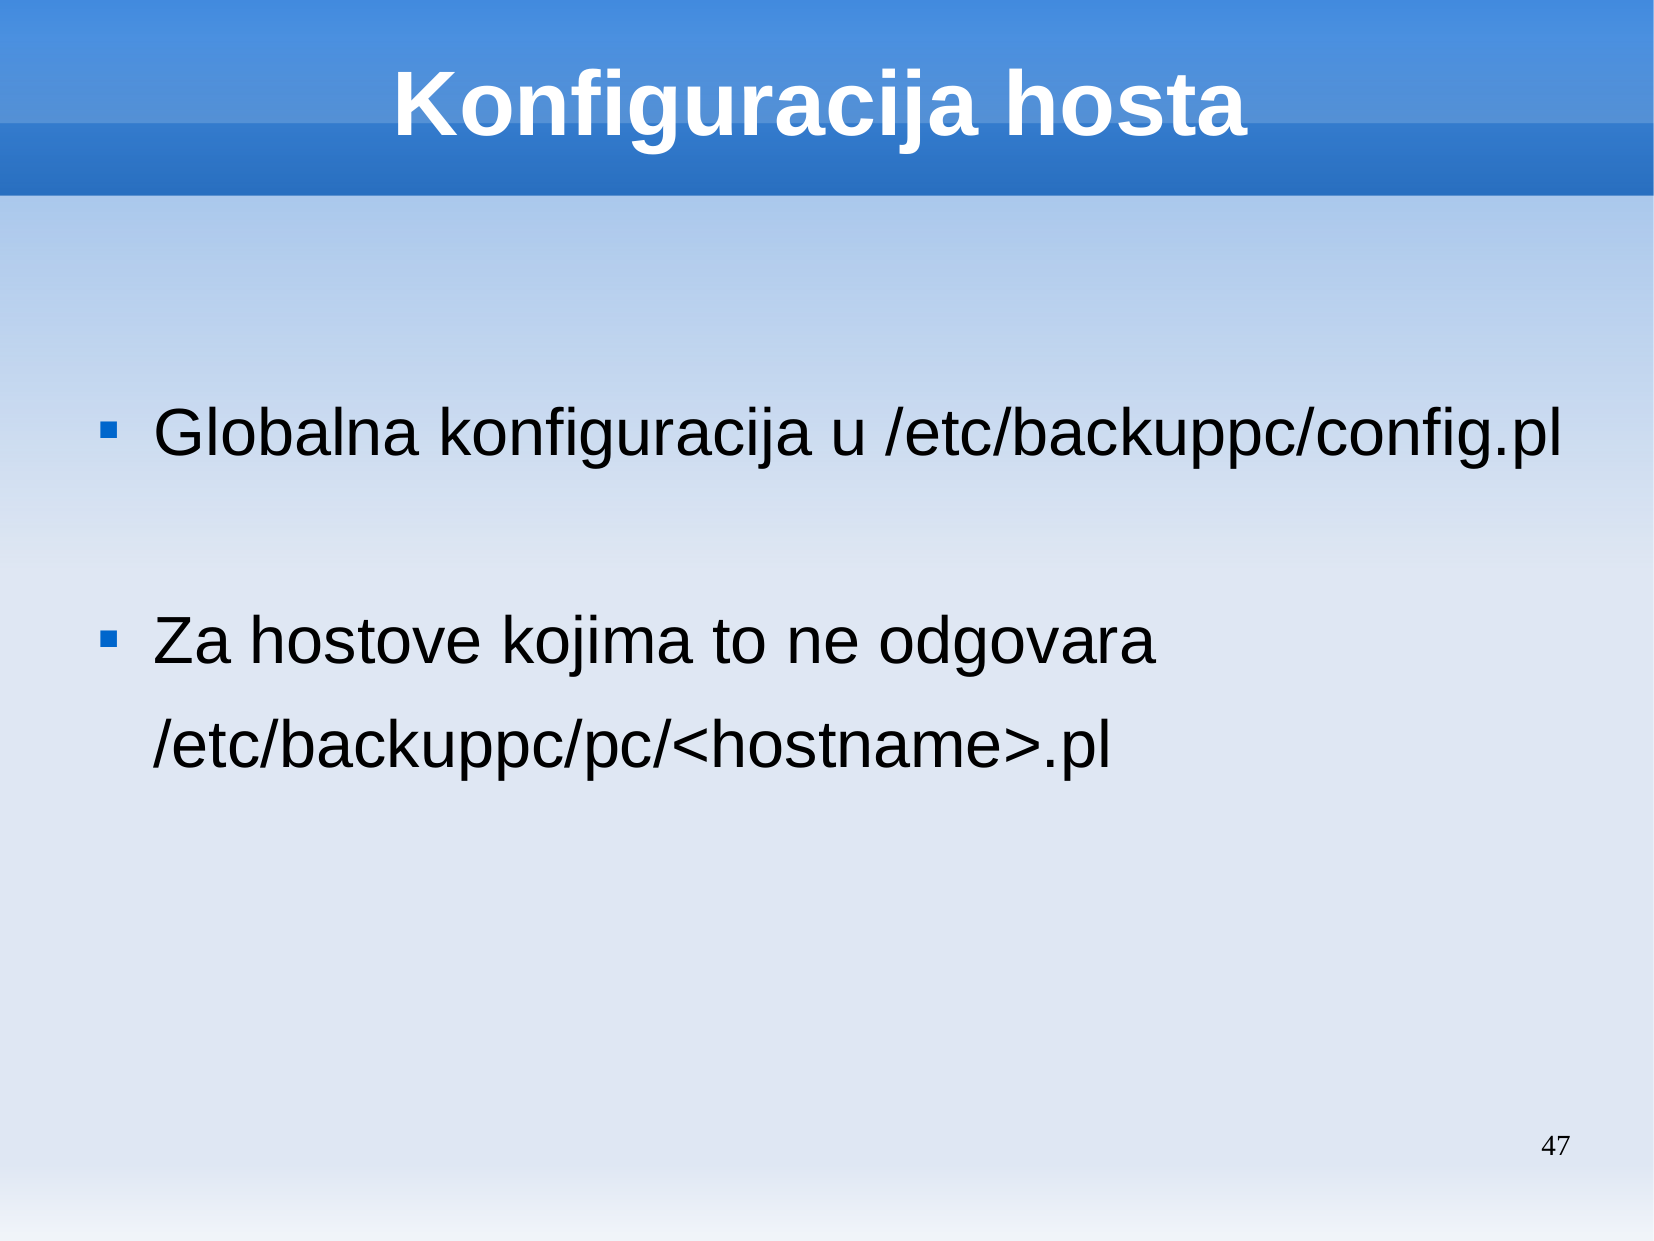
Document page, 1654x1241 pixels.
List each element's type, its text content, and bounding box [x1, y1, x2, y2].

title Konfiguracija hosta [76, 7, 1565, 200]
picture [0, 0, 1654, 1241]
list Globalna konfiguracija u /etc/backuppc/config.pl Za hostove kojima to ne odgovara /etc/backuppc/pc/<hostname>.pl [82, 290, 1571, 1094]
